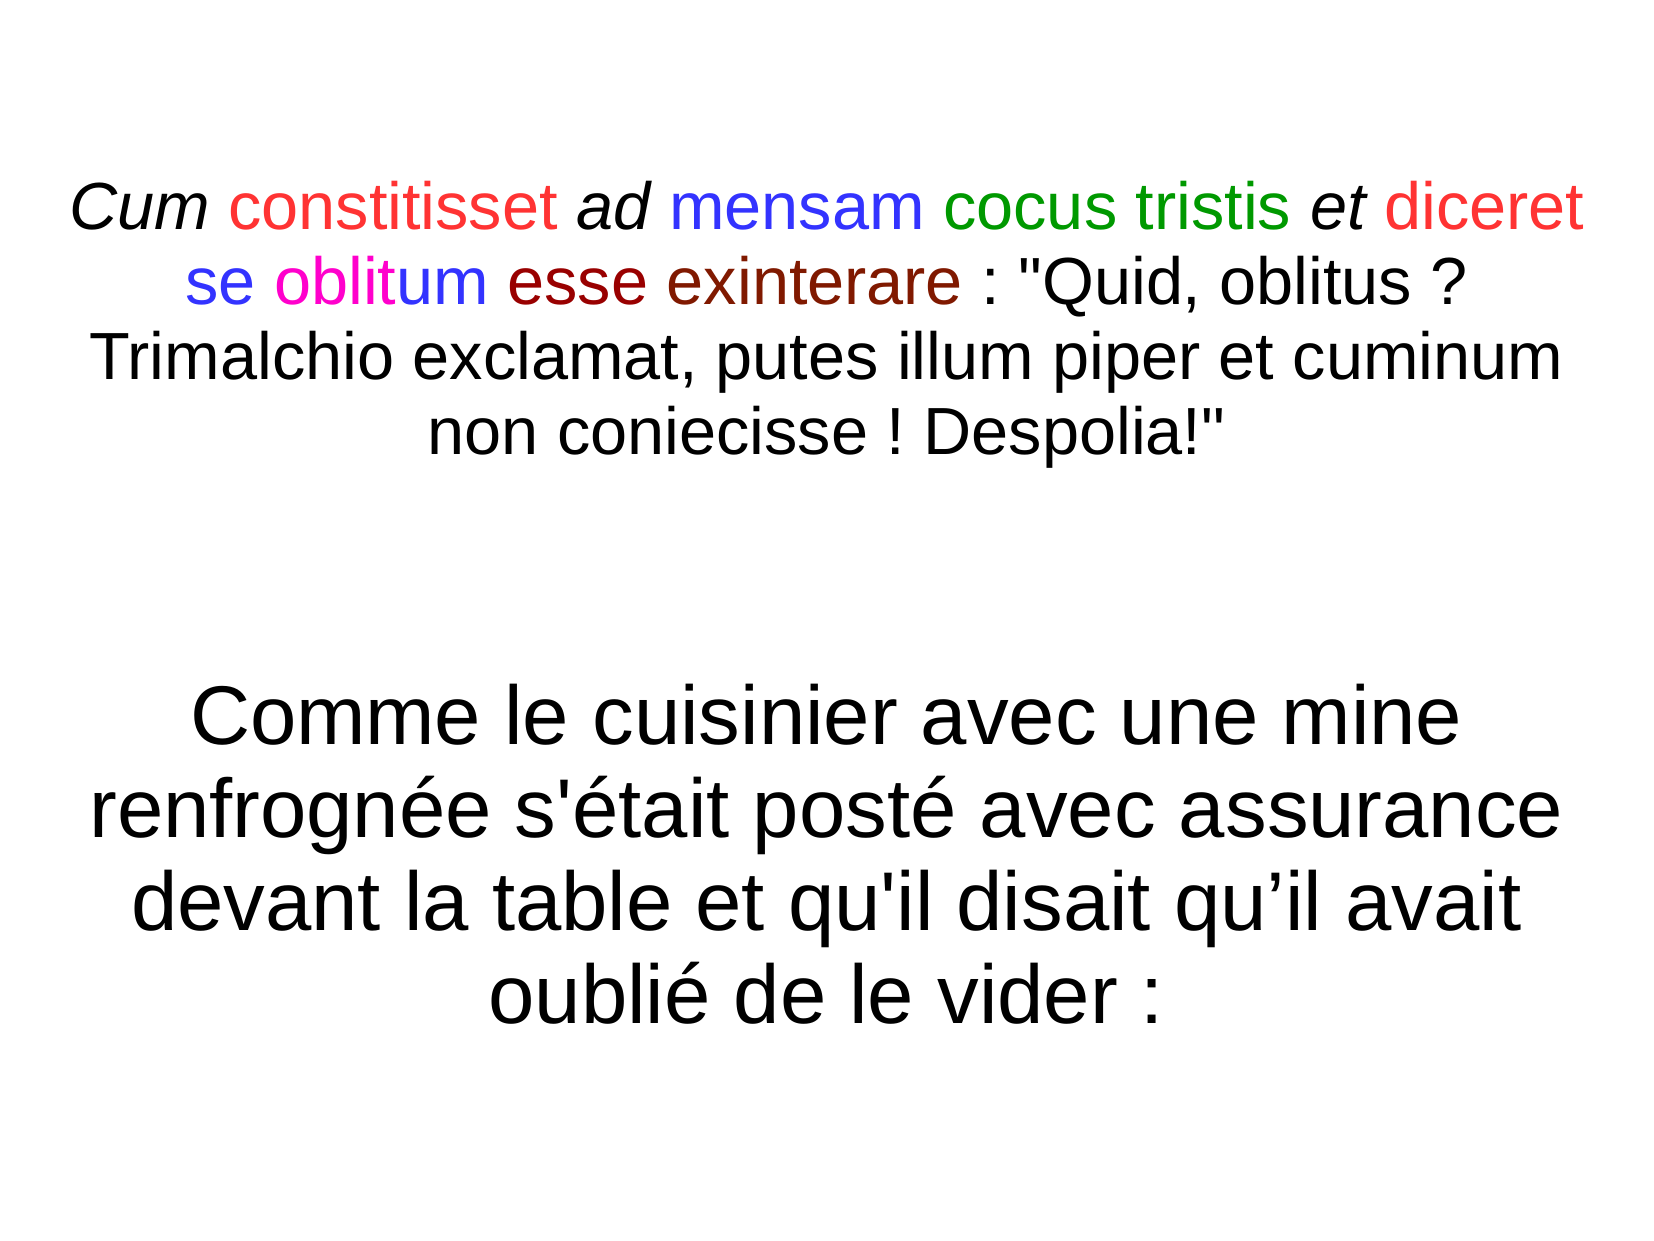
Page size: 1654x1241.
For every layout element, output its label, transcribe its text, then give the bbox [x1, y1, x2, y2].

subtitle Comme le cuisinier avec une mine renfrognée s'était posté avec assurance devant la table et qu'il disait qu’il avait oublié de le vider : [82, 529, 1571, 1182]
title Cum constitisset ad mensam cocus tristis et diceret se oblitum esse exinterare : "Quid, oblitus ? Trimalchio exclamat, putes illum piper et cuminum non coniecisse ! Despolia!" [47, 35, 1607, 603]
